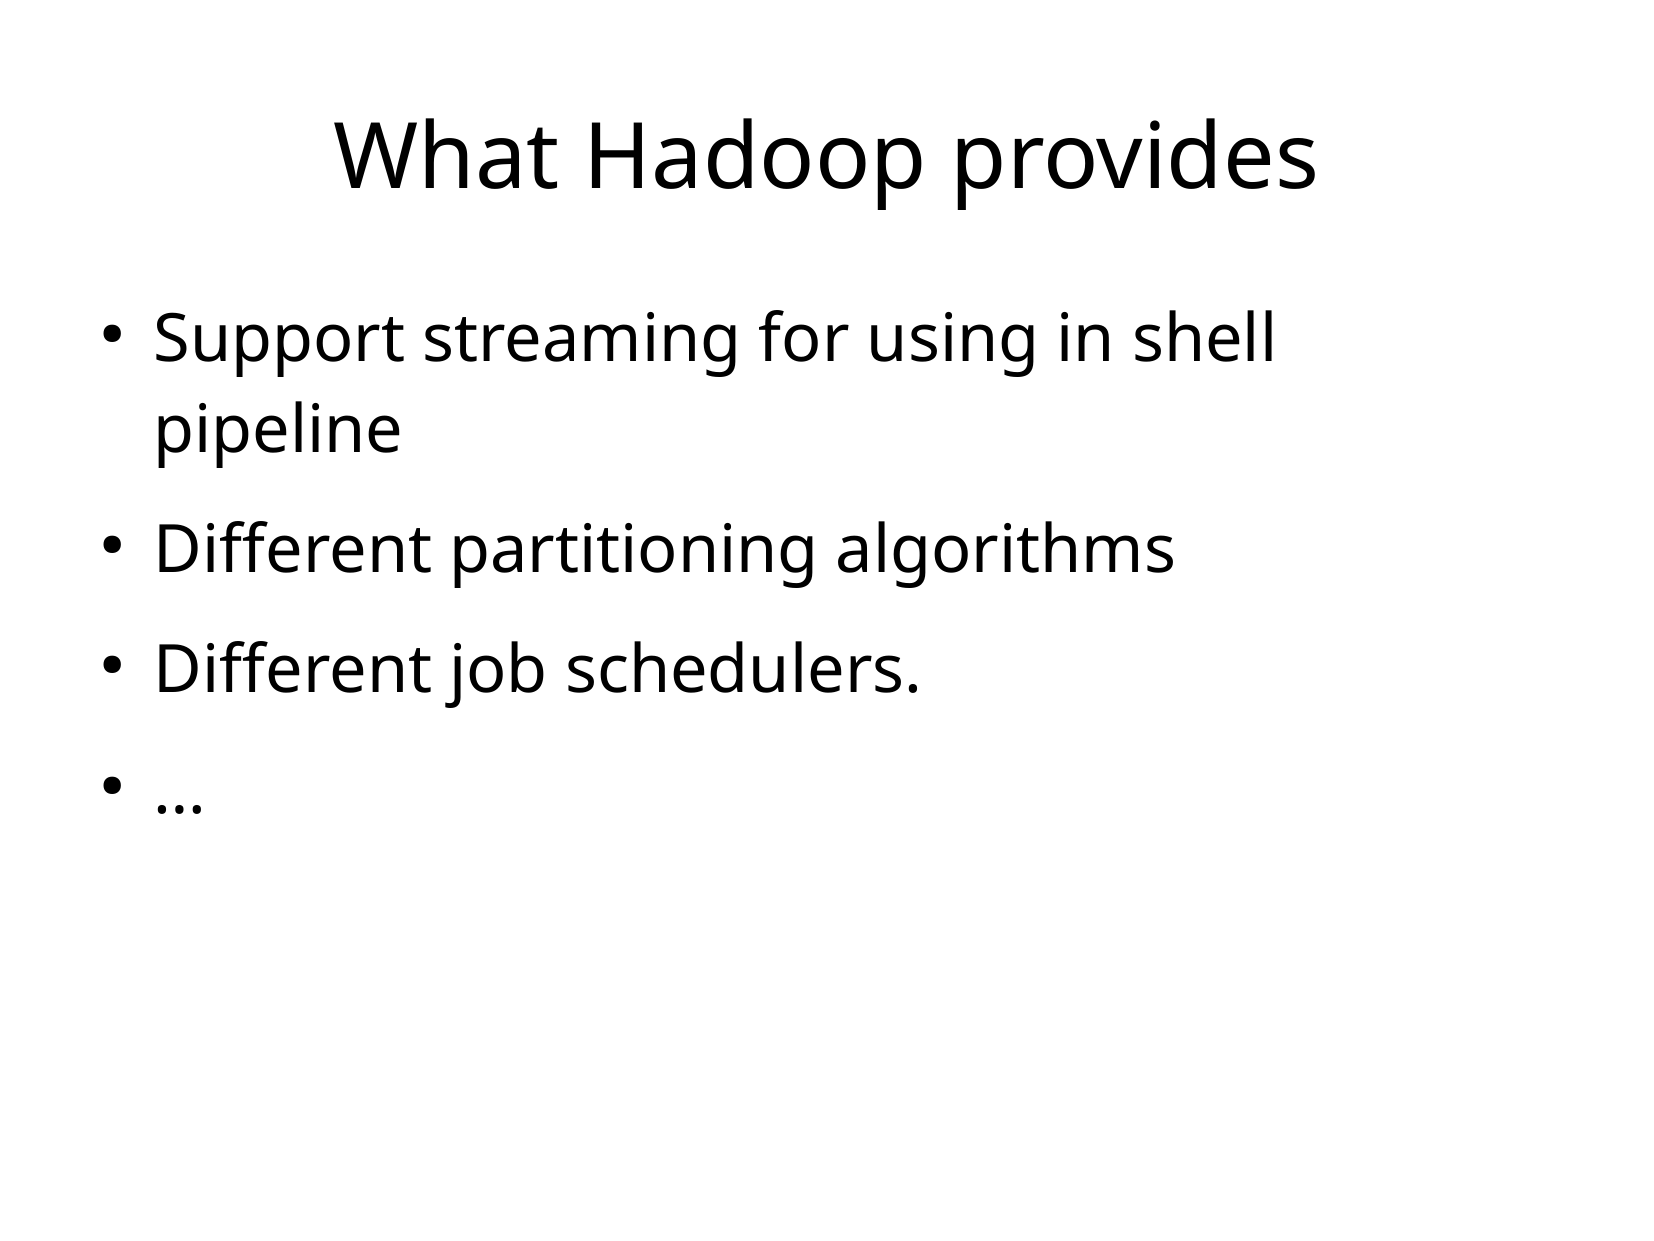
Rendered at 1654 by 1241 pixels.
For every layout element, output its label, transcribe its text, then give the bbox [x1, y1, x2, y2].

list Support streaming for using in shell pipeline Different partitioning algorithms Different job schedulers. … [82, 290, 1538, 1010]
title What Hadoop provides [82, 49, 1571, 257]
